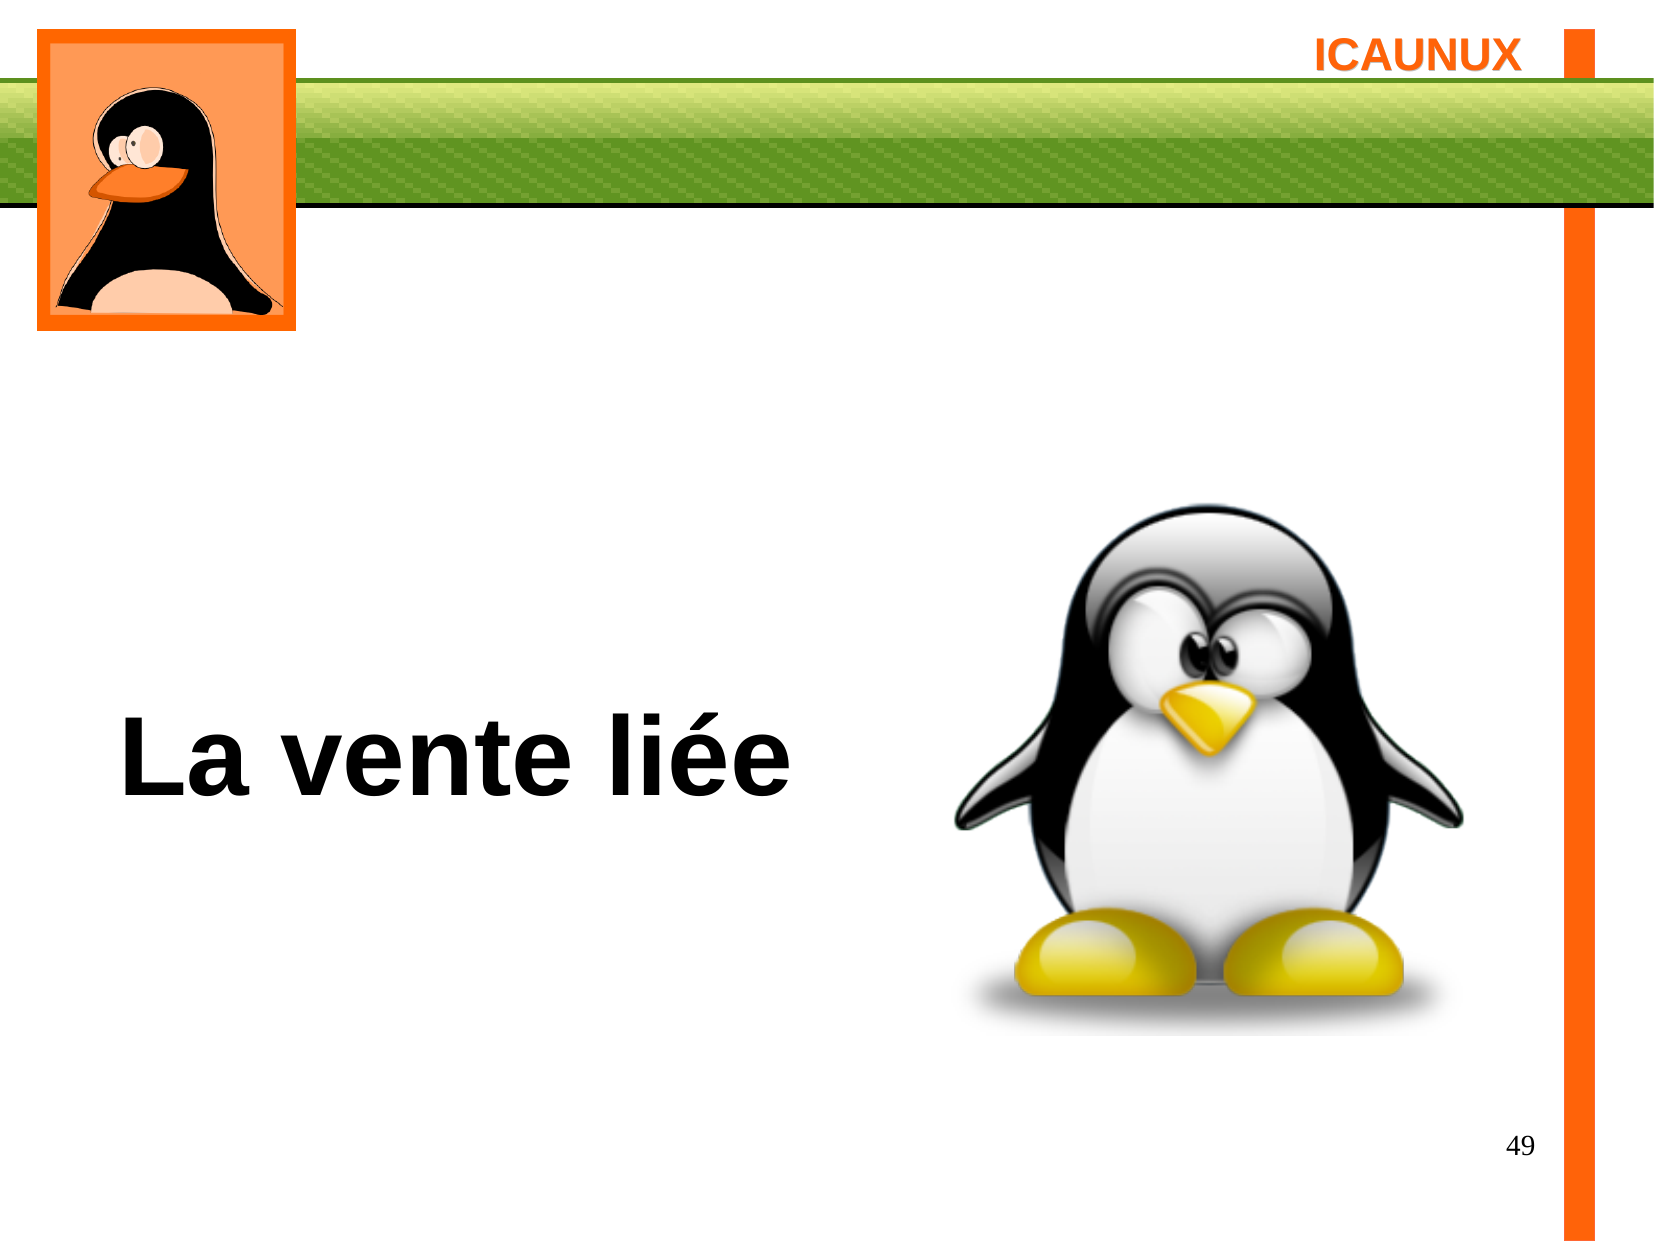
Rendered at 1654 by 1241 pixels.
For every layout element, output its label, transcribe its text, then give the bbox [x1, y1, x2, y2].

picture [942, 501, 1477, 1036]
title La vente liée [118, 682, 916, 831]
picture [0, 29, 1654, 331]
